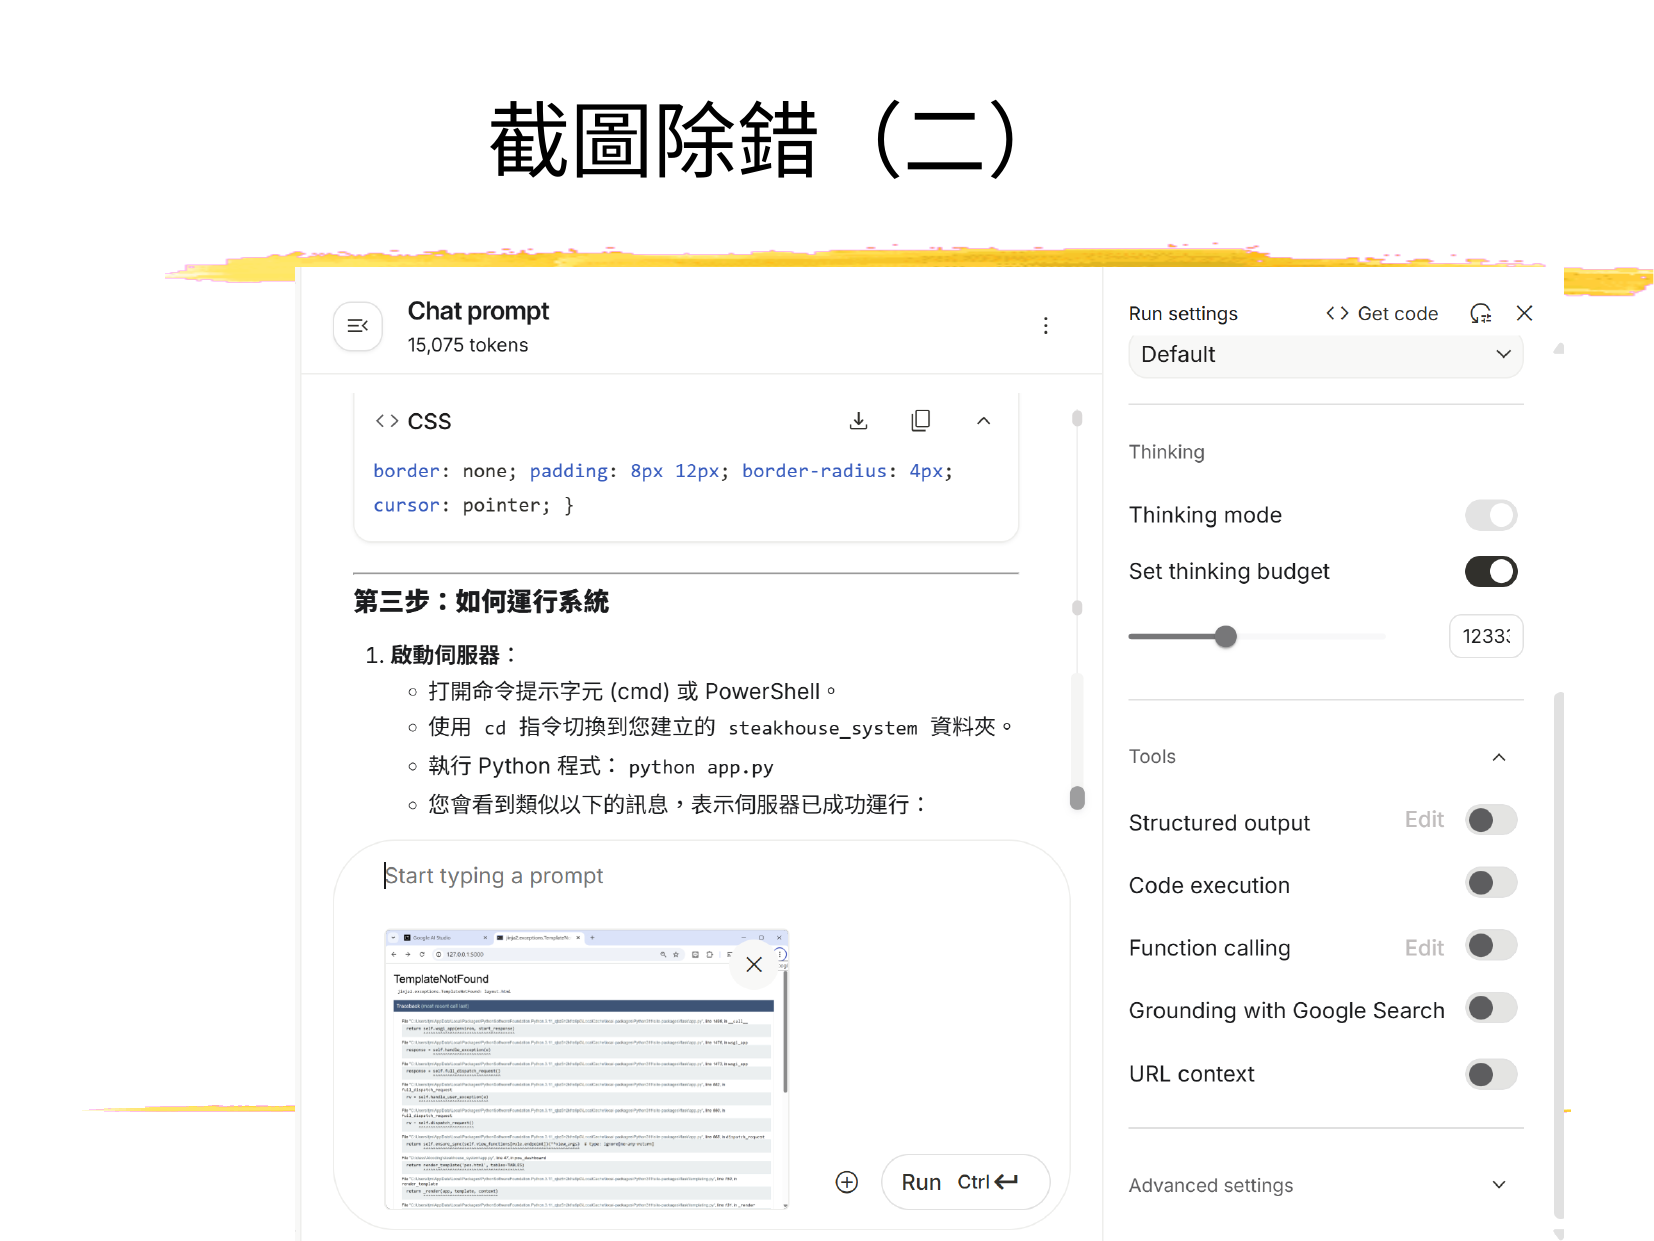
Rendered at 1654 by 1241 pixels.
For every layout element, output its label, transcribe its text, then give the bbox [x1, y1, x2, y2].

picture [82, 237, 1654, 1241]
title 截圖除錯（二） [76, 28, 1482, 235]
